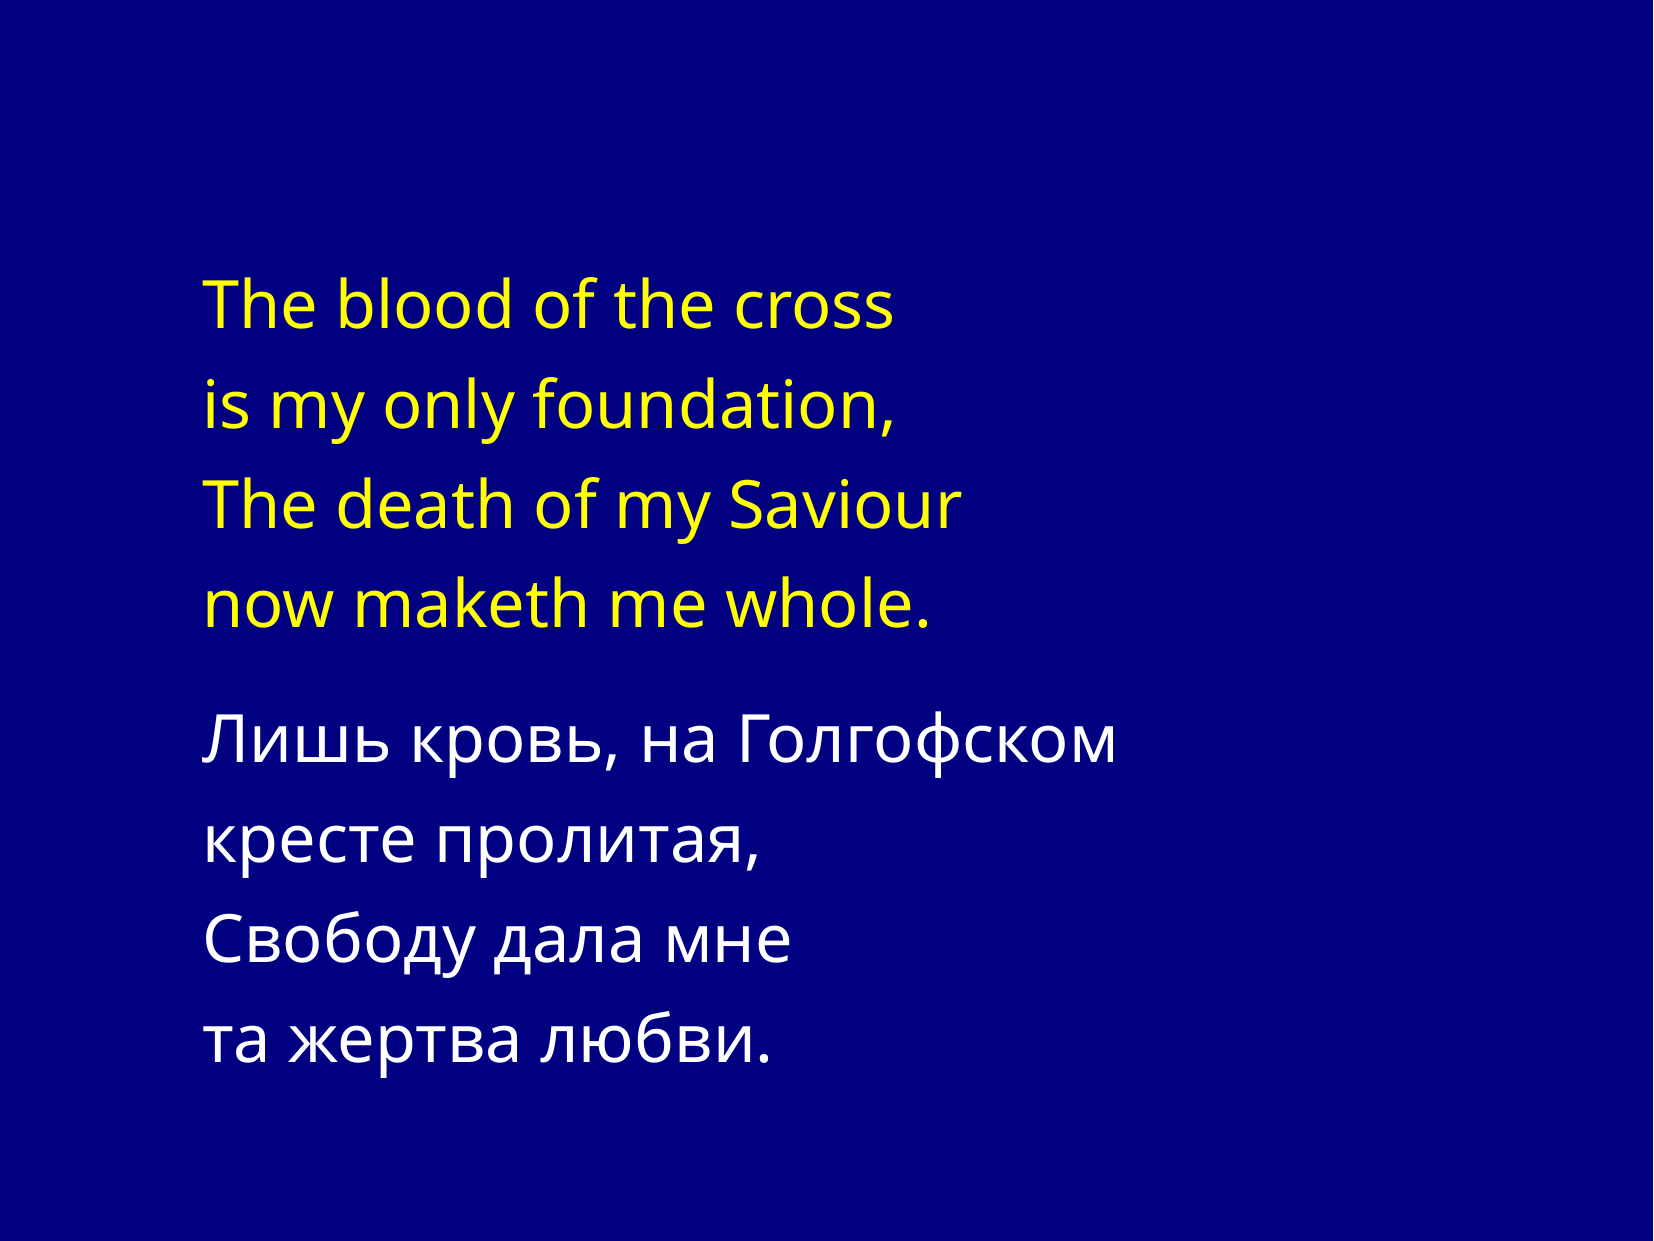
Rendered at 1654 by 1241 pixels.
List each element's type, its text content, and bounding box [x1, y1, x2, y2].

text_box The blood of the cross is my only foundation, The death of my Saviour now maketh me whole. [75, 150, 1576, 638]
text_box Лишь кровь, на Голгофском кресте пролитая, Свободу дала мне та жертва любви. [75, 675, 1576, 1163]
